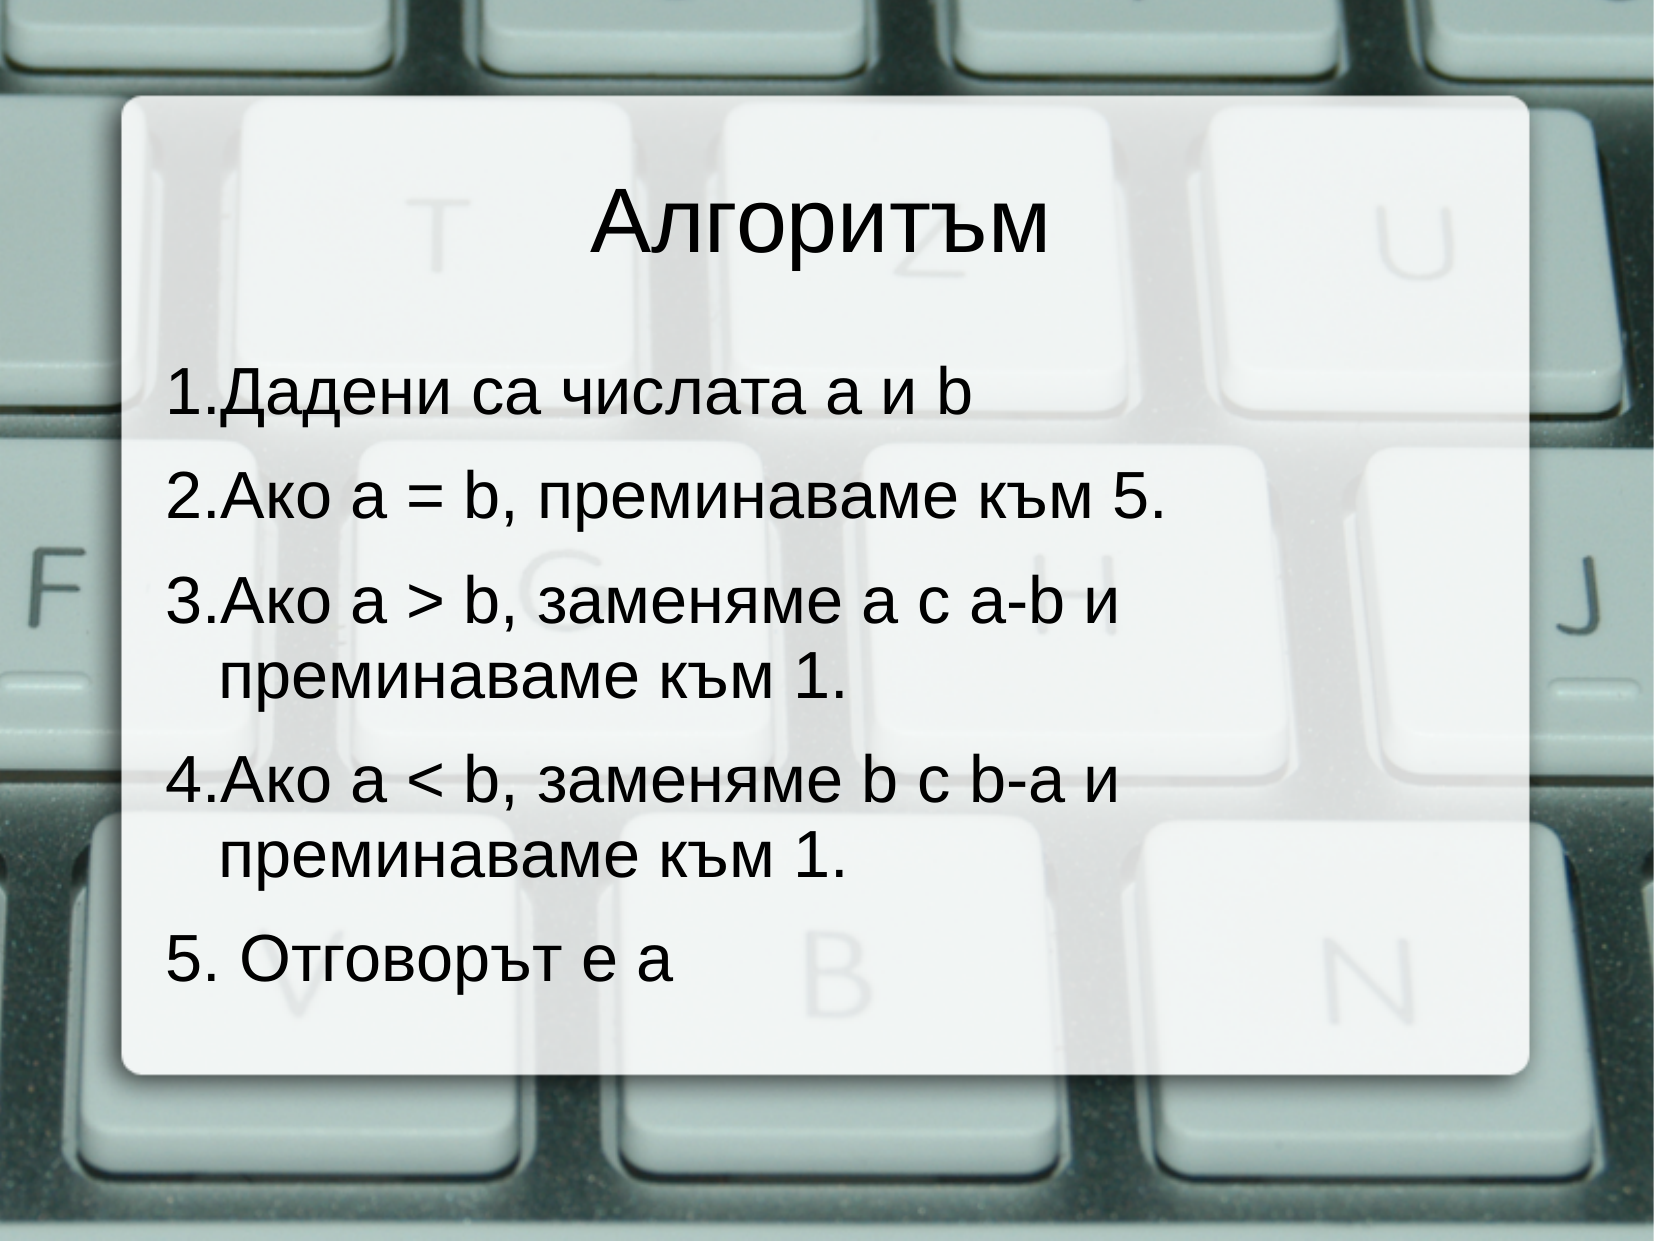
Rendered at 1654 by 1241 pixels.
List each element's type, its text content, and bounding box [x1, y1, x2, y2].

picture [0, 0, 1654, 1241]
title Алгоритъм [135, 117, 1506, 325]
list Дадени са числата a и b Ако a = b, преминаваме към 5. Ако a > b, заменяме a с a-b и преминаваме към 1. Ако a < b, заменяме b с b-a и преминаваме към 1. Отговорът е a [147, 354, 1506, 1100]
